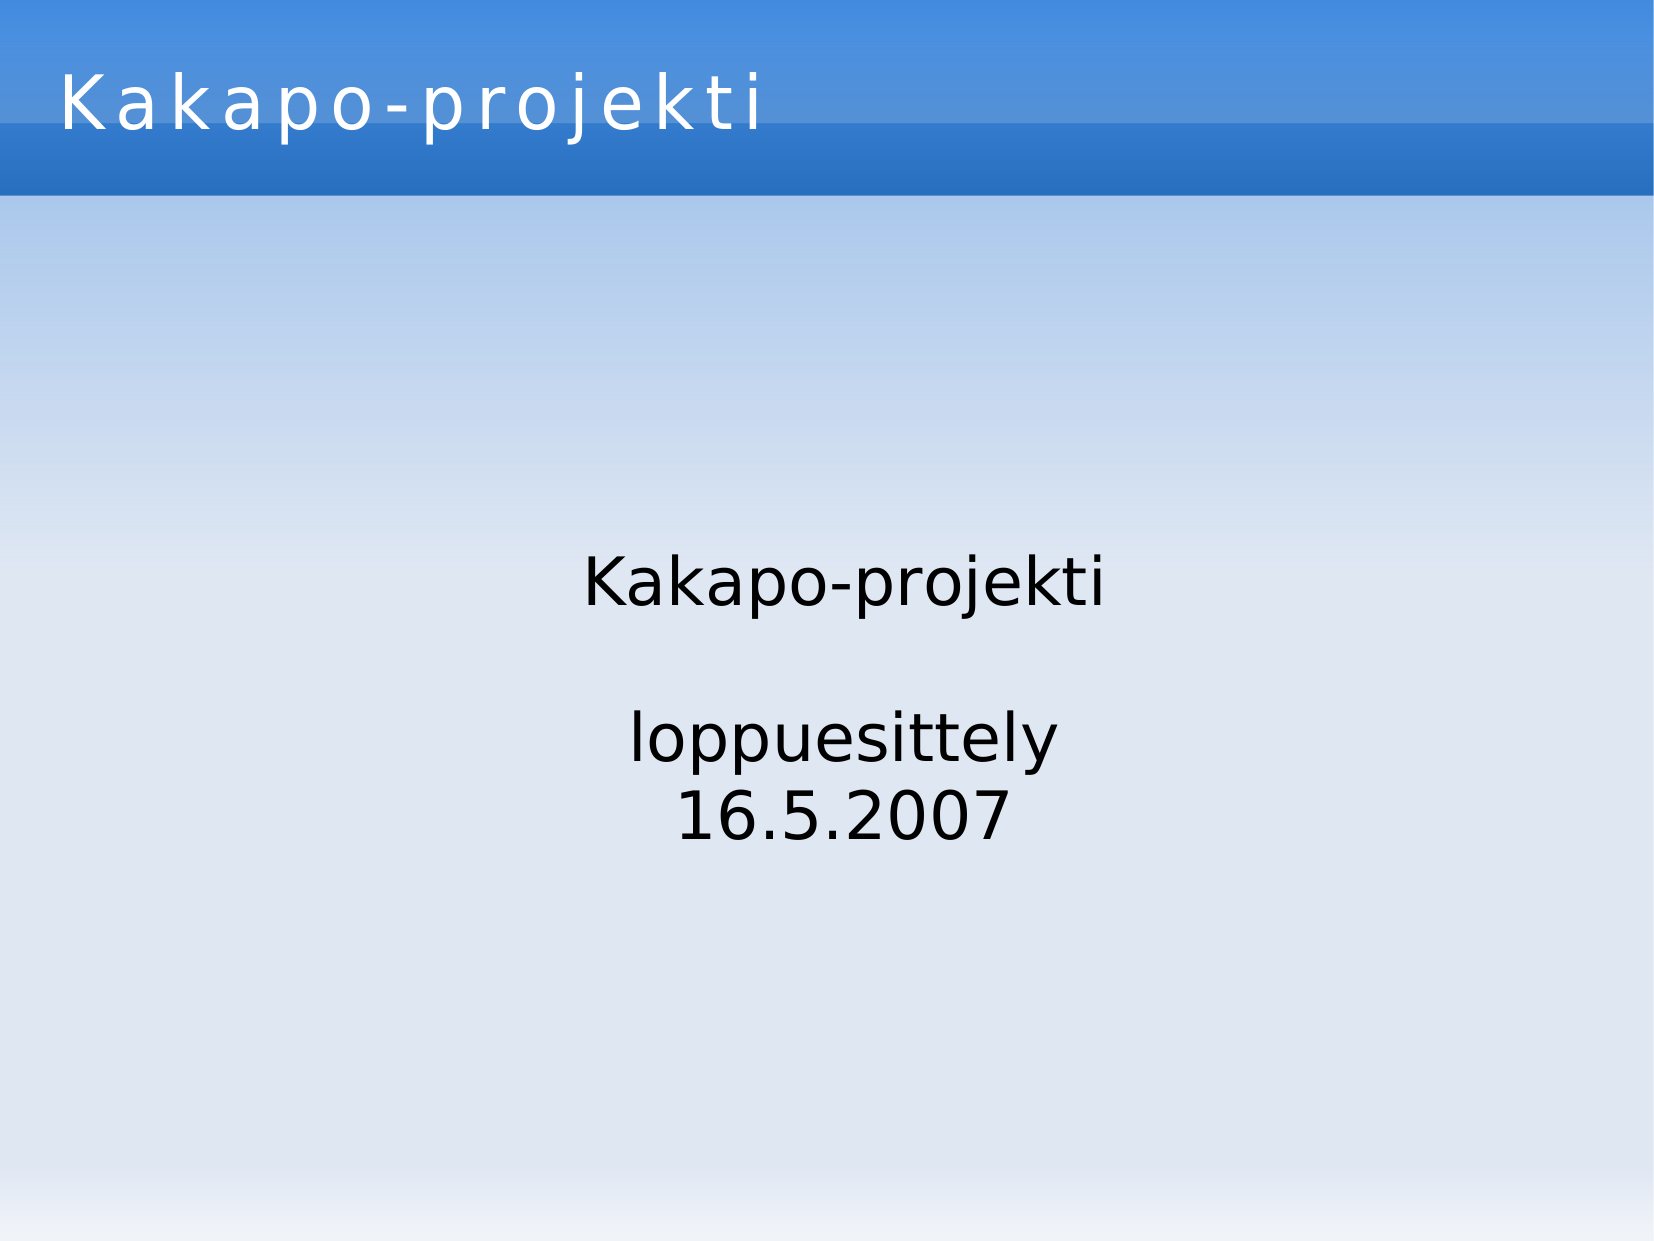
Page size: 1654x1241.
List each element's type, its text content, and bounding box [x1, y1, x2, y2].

subtitle Kakapo-projekti loppuesittely 16.5.2007 [82, 290, 1571, 1109]
picture [0, 0, 1654, 1241]
title Kakapo-projekti [59, 29, 1270, 178]
